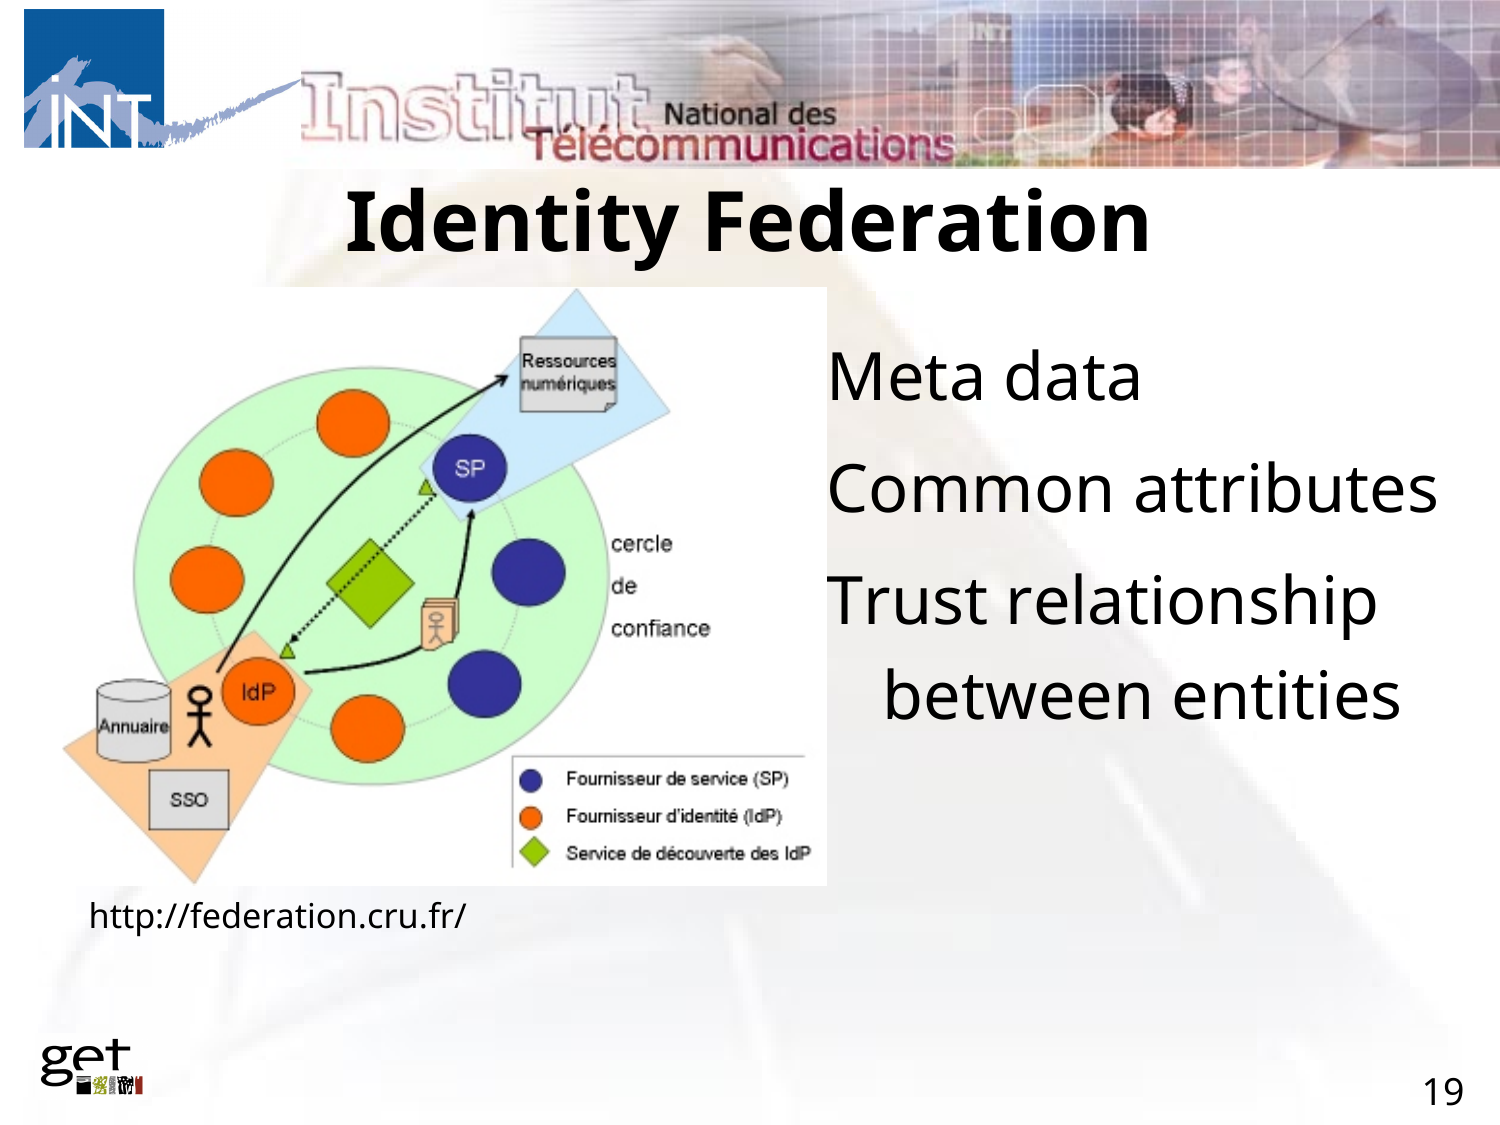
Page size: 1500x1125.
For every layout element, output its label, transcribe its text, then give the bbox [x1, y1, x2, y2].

title Identity Federation [75, 156, 1425, 276]
picture [0, 0, 1500, 1125]
text_box http://federation.cru.fr/ [88, 889, 539, 975]
list Meta data Common attributes Trust relationship between entities [826, 324, 1474, 1022]
